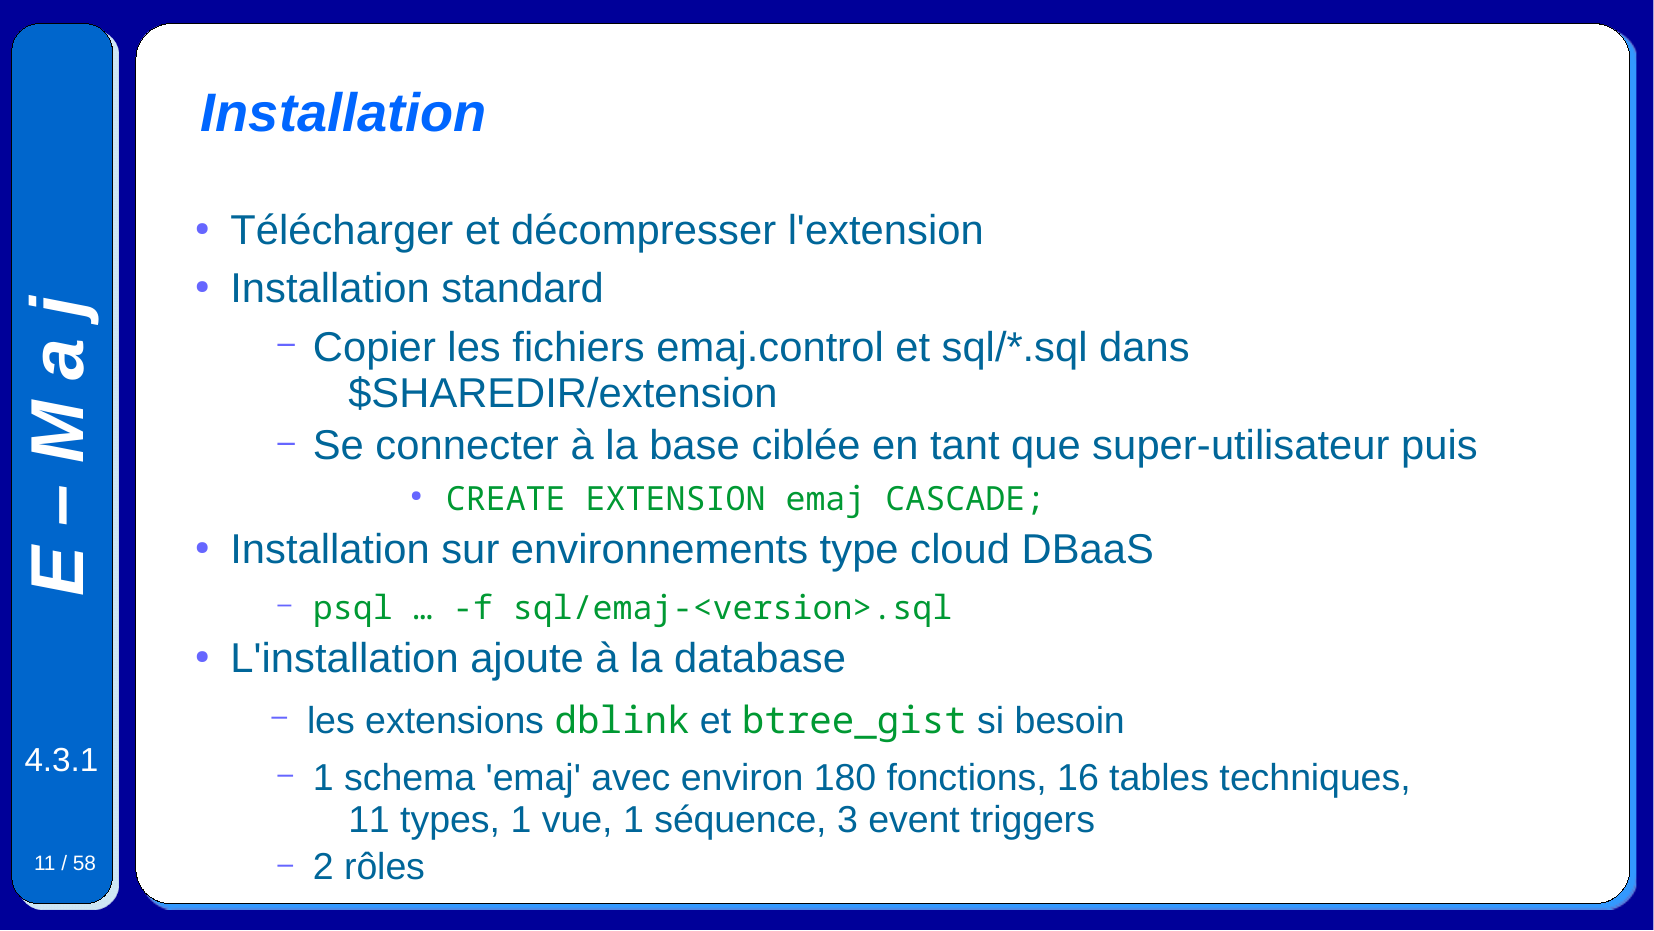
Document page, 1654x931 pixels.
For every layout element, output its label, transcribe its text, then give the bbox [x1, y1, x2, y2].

title Installation [200, 34, 1575, 191]
list Télécharger et décompresser l'extension Installation standard Copier les fichiers emaj.control et sql/*.sql dans $SHAREDIR/extension Se connecter à la base ciblée en tant que super-utilisateur puis CREATE EXTENSION emaj CASCADE; Installation sur environnements type cloud DBaaS psql … -f sql/emaj-<version>.sql L'installation ajoute à la database les extensions dblink et btree_gist si besoin 1 schema 'emaj' avec environ 180 fonctions, 16 tables techniques, 11 types, 1 vue, 1 séquence, 3 event triggers 2 rôles [177, 206, 1587, 880]
